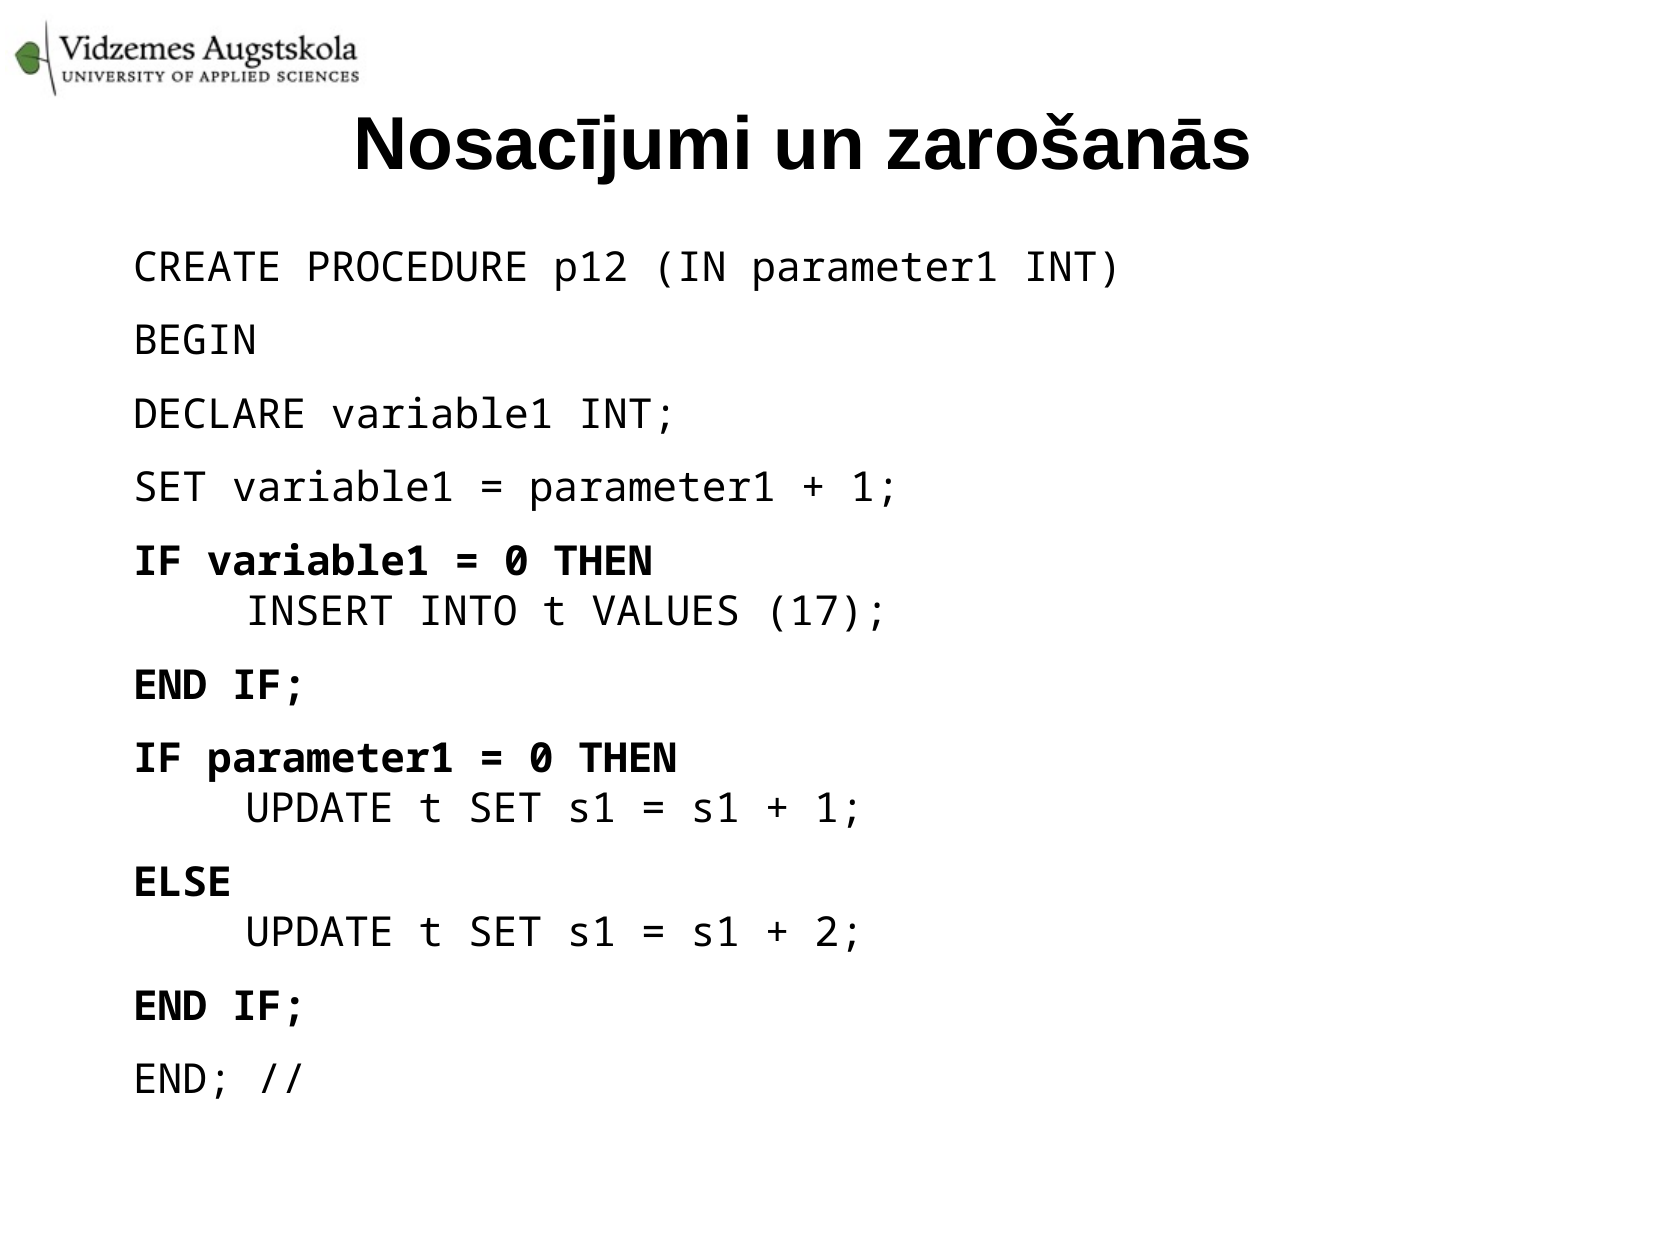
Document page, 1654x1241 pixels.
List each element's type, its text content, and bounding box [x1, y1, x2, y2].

list CREATE PROCEDURE p12 (IN parameter1 INT) BEGIN DECLARE variable1 INT; SET variable1 = parameter1 + 1; IF variable1 = 0 THEN INSERT INTO t VALUES (17); END IF; IF parameter1 = 0 THEN UPDATE t SET s1 = s1 + 1; ELSE UPDATE t SET s1 = s1 + 2; END IF; END; // [82, 236, 1569, 1107]
title Nosacījumi un zarošanās [94, 103, 1512, 188]
picture [5, 2, 368, 113]
